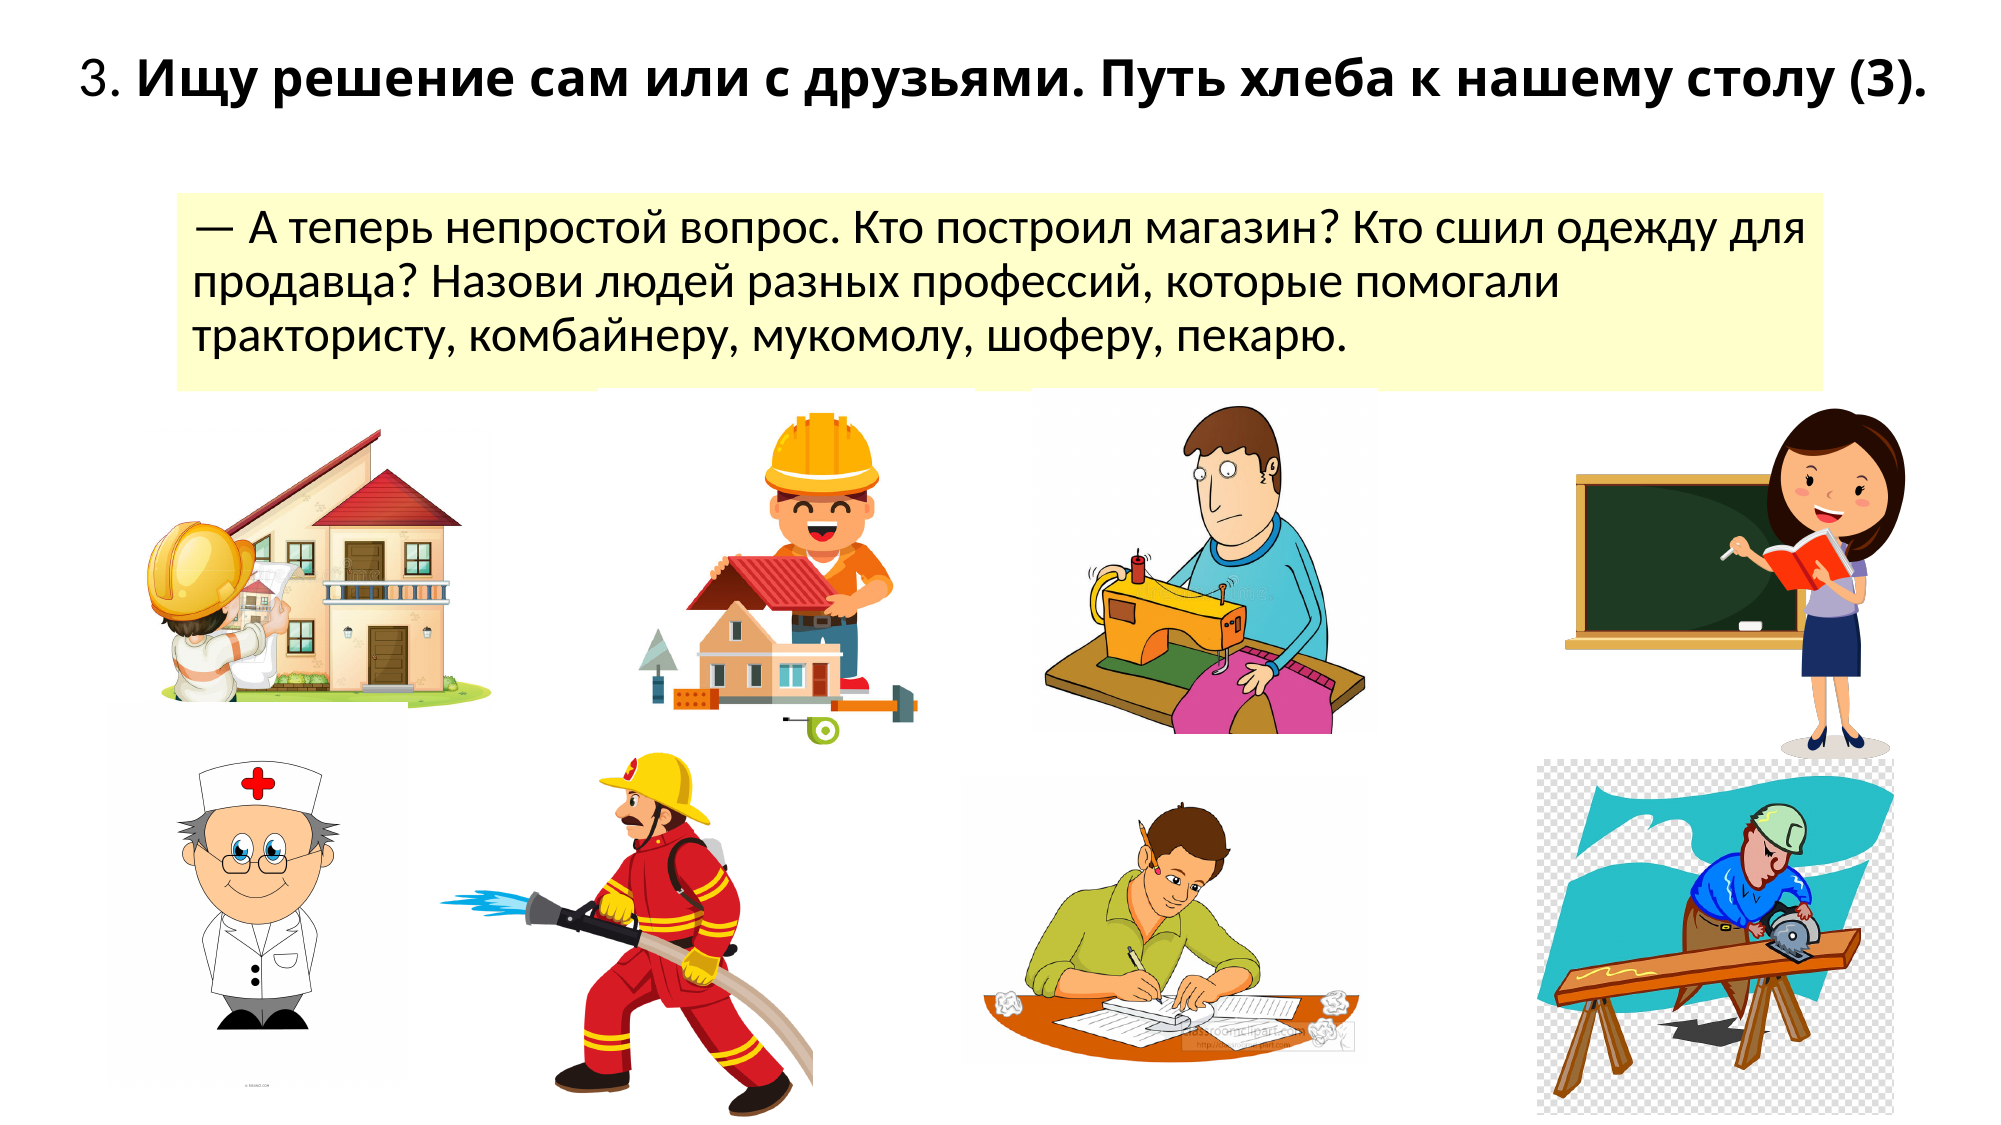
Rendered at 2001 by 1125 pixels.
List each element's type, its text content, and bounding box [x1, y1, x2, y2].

picture [1527, 375, 1947, 1115]
picture [1032, 388, 1378, 734]
picture [961, 777, 1368, 1065]
list — А теперь непростой вопрос. Кто построил магазин? Кто сшил одежду для продавца? Назови людей разных профессий, которые помогали трактористу, комбайнеру, мукомолу, шоферу, пекарю. [176, 193, 1823, 392]
picture [434, 388, 975, 1125]
text_box 3. Ищу решение сам или с друзьями. Путь хлеба к нашему столу (3). [64, 38, 1987, 125]
picture [106, 427, 493, 1087]
